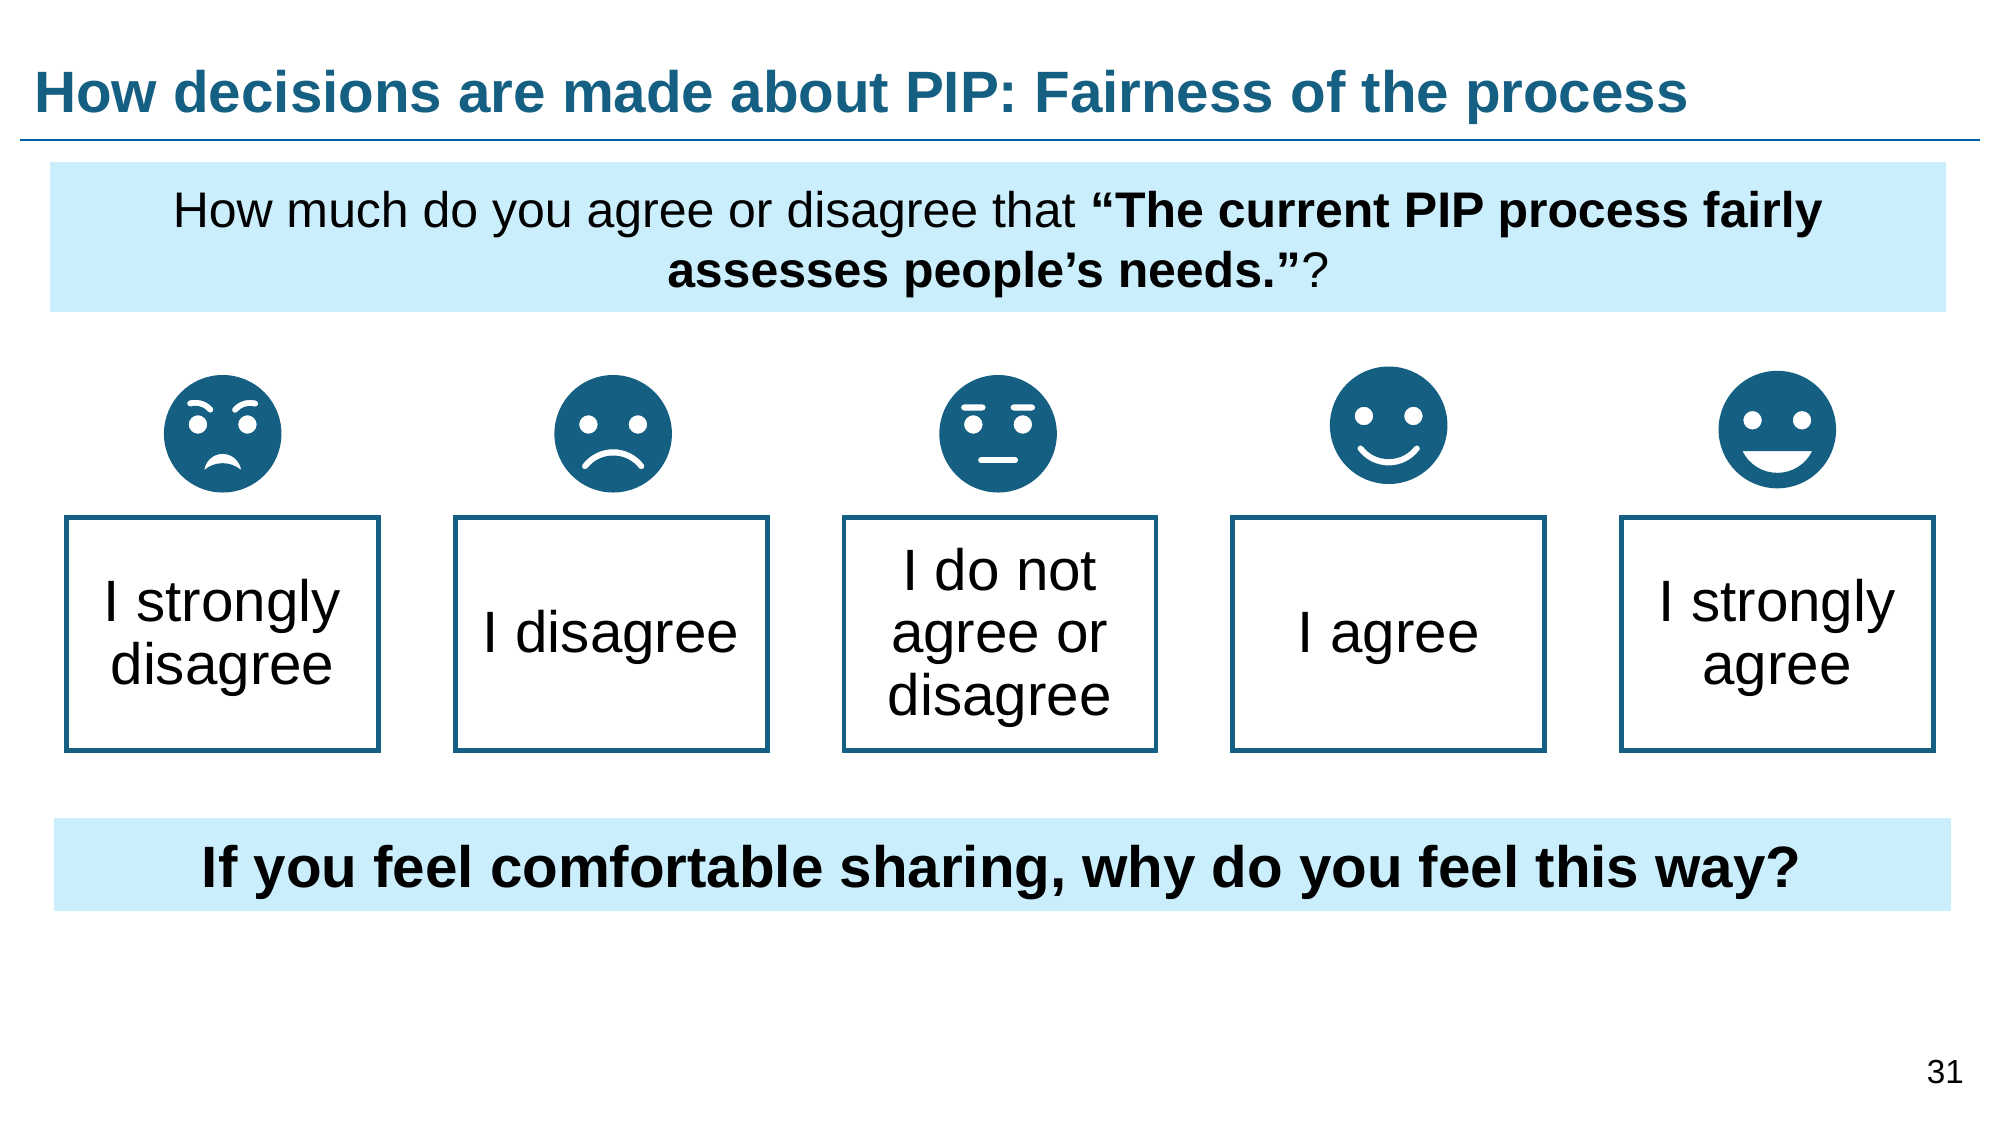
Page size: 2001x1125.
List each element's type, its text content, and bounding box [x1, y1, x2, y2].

text_box How much do you agree or disagree that “The current PIP process fairly assesses people’s needs.”? [50, 162, 1946, 312]
text_box I strongly disagree [66, 517, 379, 751]
text_box I disagree [455, 517, 768, 751]
title How decisions are made about PIP: Fairness of the process [19, 47, 1981, 141]
picture [923, 358, 1074, 509]
picture [538, 358, 689, 509]
text_box If you feel comfortable sharing, why do you feel this way? [54, 818, 1951, 911]
text_box I do not agree or disagree [844, 517, 1156, 751]
text_box I strongly agree [1621, 517, 1934, 751]
text_box I agree [1232, 517, 1545, 751]
picture [1702, 354, 1853, 505]
text_box [1911, 1042, 1983, 1103]
picture [147, 358, 298, 509]
picture [1313, 350, 1464, 501]
